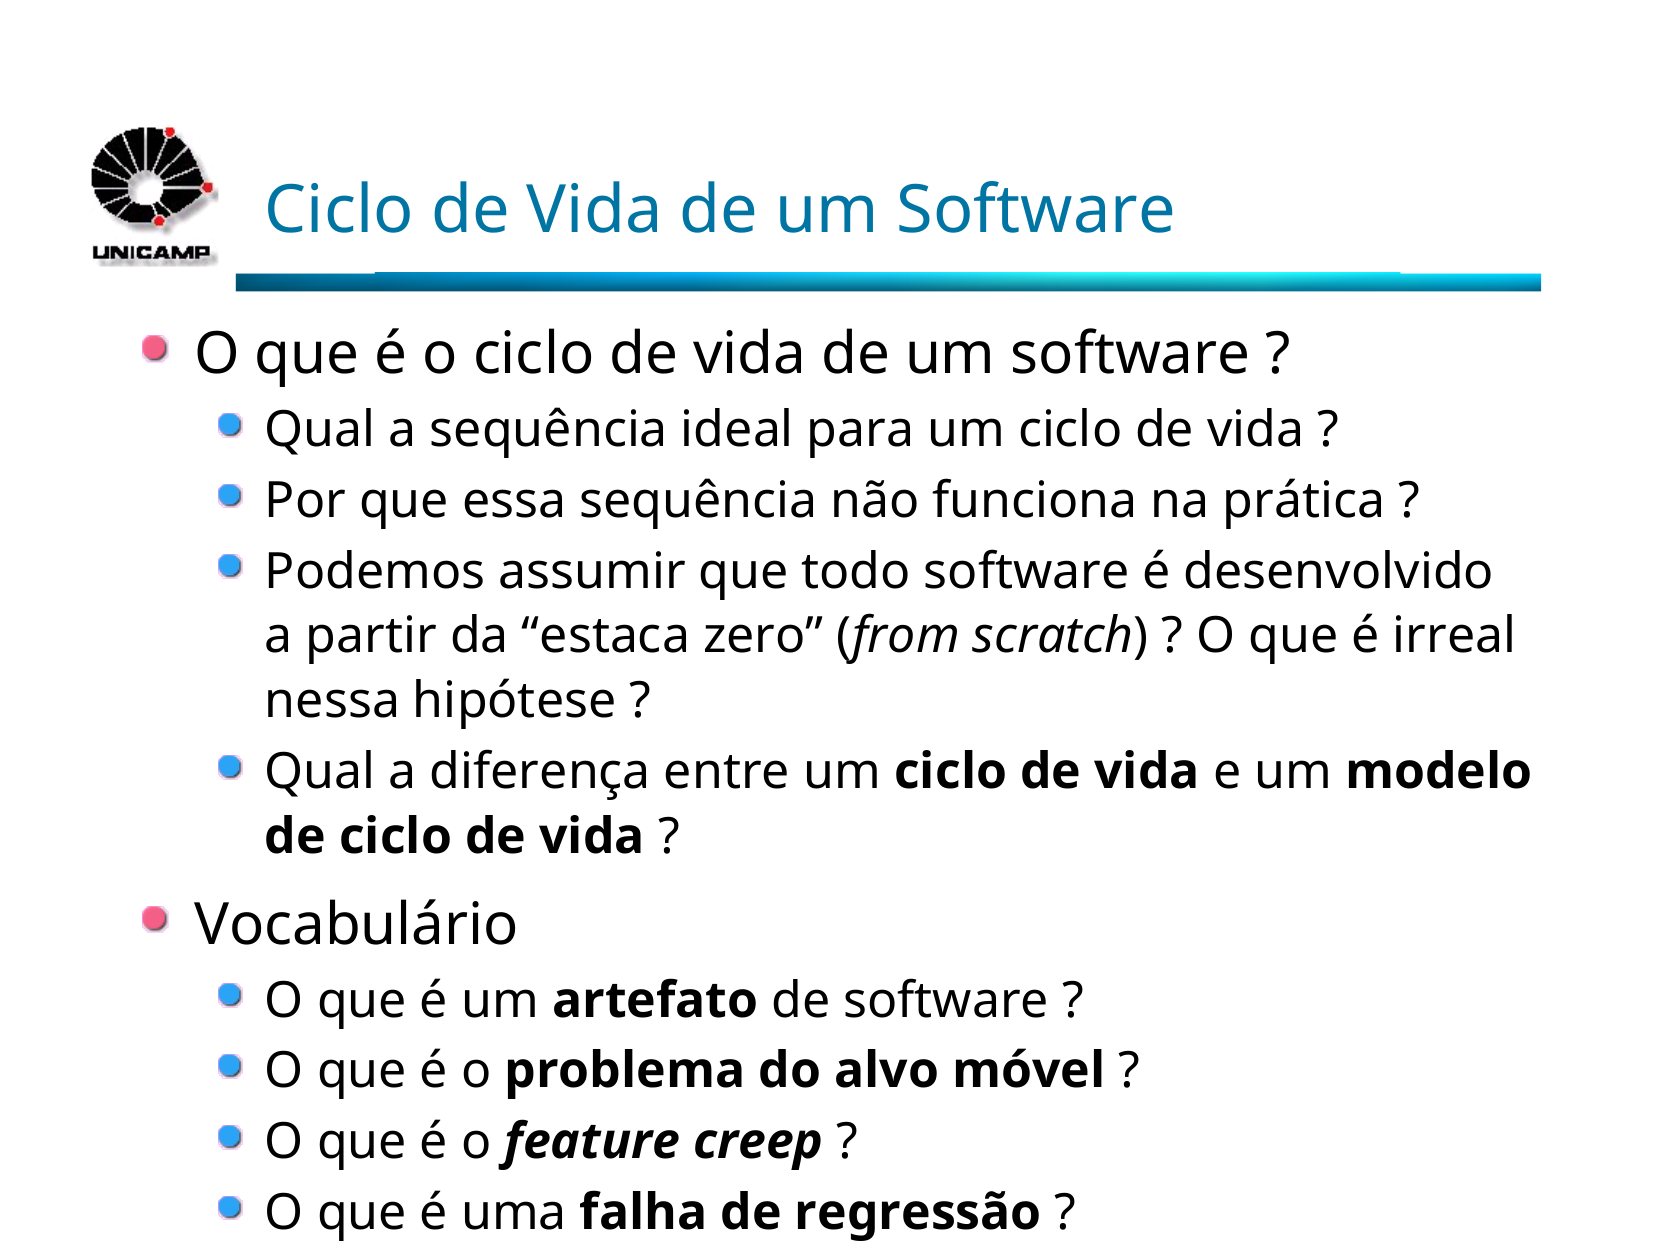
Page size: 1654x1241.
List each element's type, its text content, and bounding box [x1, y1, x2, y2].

picture [125, 272, 1654, 295]
picture [217, 1195, 244, 1221]
list O que é o ciclo de vida de um software ? Qual a sequência ideal para um ciclo de vida ? Por que essa sequência não funciona na prática ? Podemos assumir que todo software é desenvolvido a partir da “estaca zero” (from scratch) ? O que é irreal nessa hipótese ? Qual a diferença entre um ciclo de vida e um modelo de ciclo de vida ? Vocabulário O que é um artefato de software ? O que é o problema do alvo móvel ? O que é o feature creep ? O que é uma falha de regressão ? [123, 313, 1536, 1146]
title Ciclo de Vida de um Software [264, 42, 1534, 250]
picture [217, 1146, 244, 1151]
